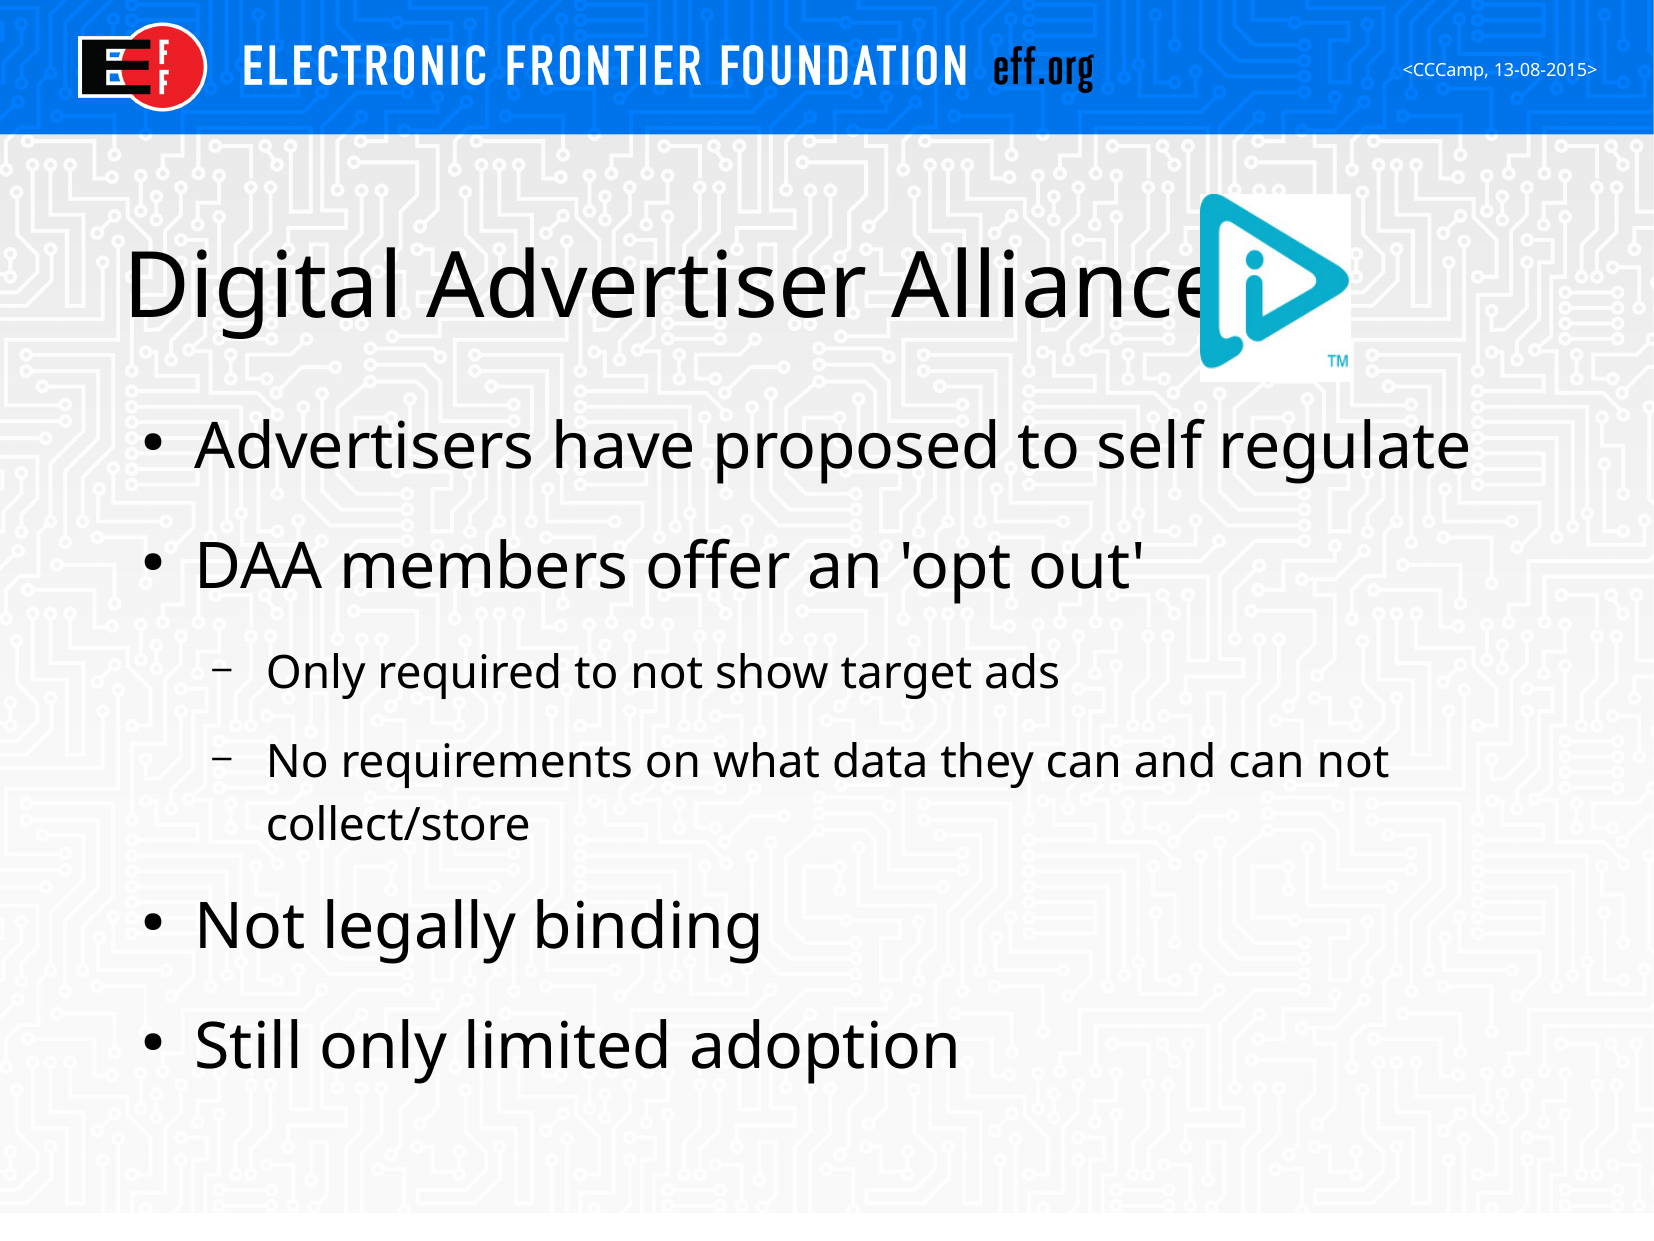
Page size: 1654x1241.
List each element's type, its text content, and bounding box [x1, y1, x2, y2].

list Advertisers have proposed to self regulate DAA members offer an 'opt out' Only required to not show target ads No requirements on what data they can and can not collect/store Not legally binding Still only limited adoption [124, 399, 1530, 1144]
title Digital Advertiser Alliance [124, 179, 1530, 386]
picture [0, 0, 1654, 1213]
